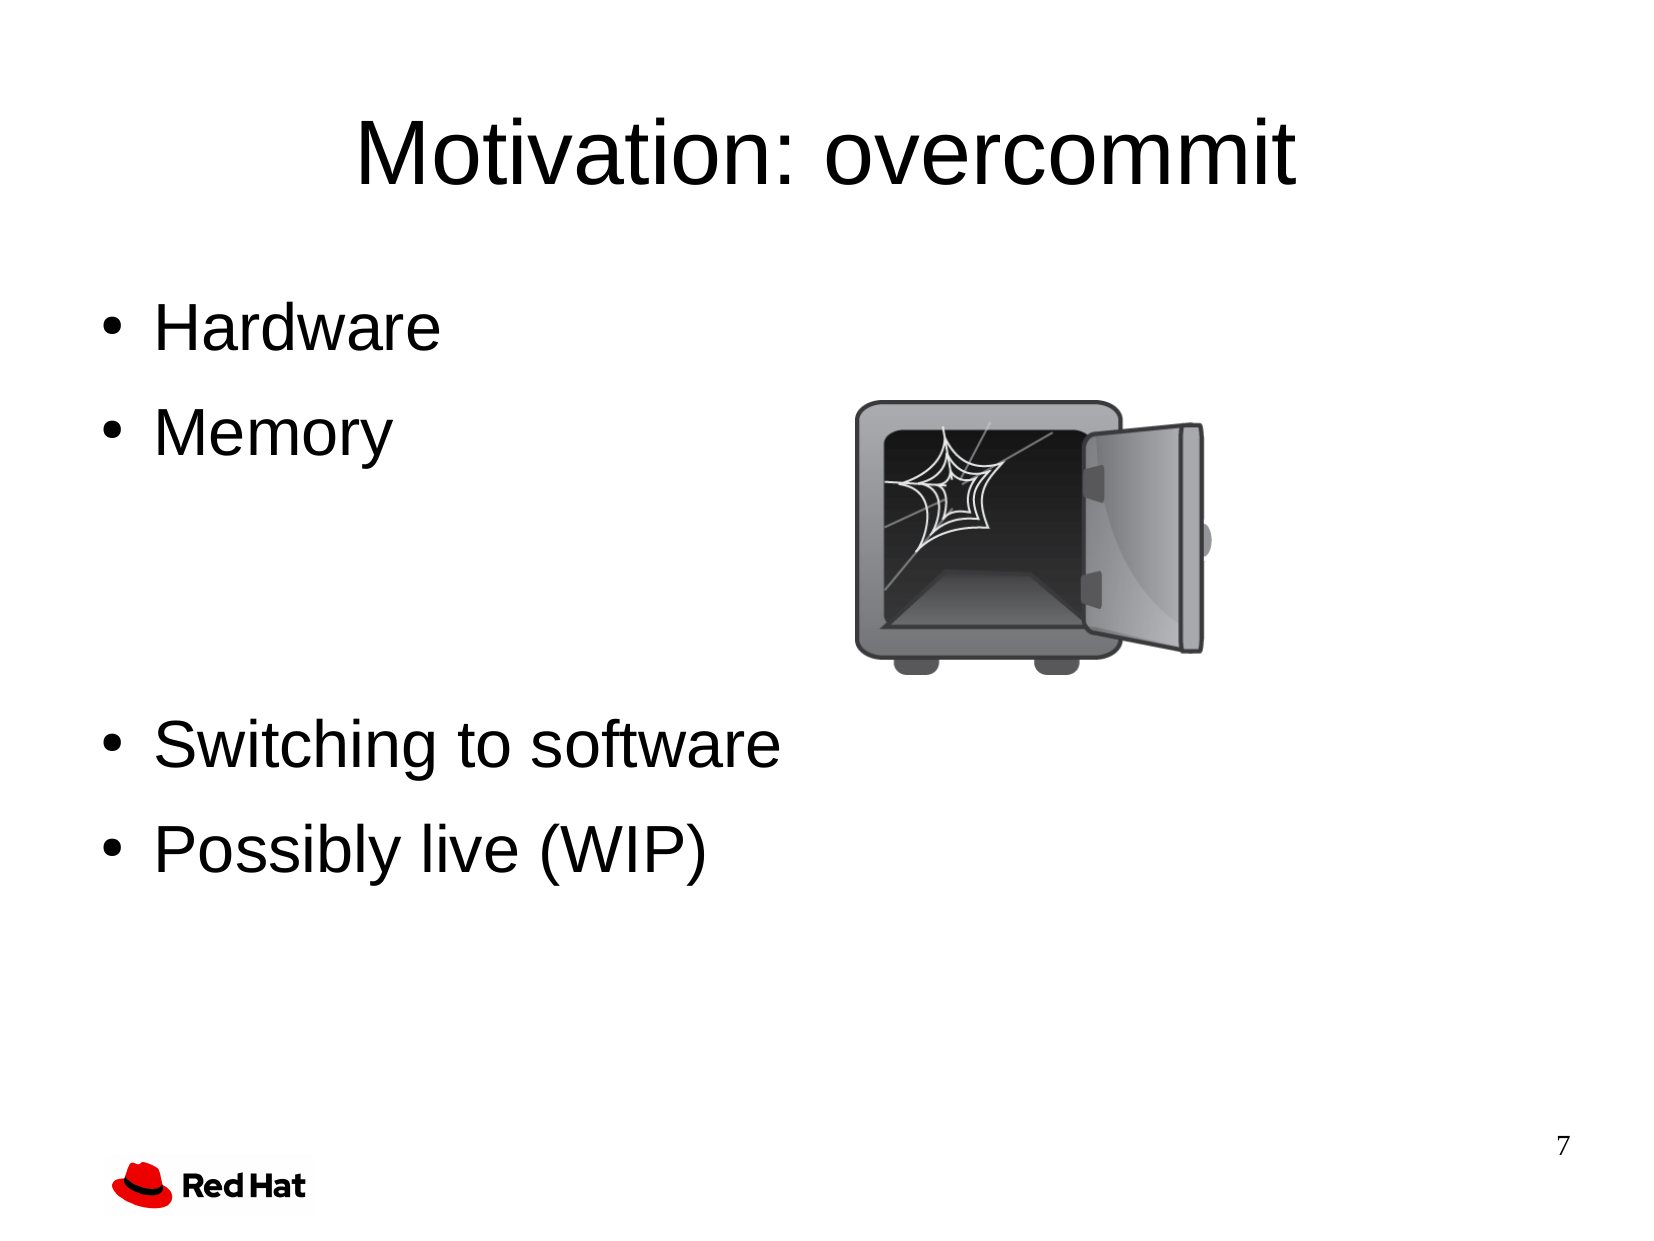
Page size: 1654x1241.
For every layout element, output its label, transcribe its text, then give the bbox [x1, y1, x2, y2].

title Motivation: overcommit [82, 49, 1571, 257]
picture [855, 400, 1216, 676]
picture [105, 1154, 314, 1216]
list Hardware Memory Switching to software Possibly live (WIP) [82, 290, 1571, 1010]
